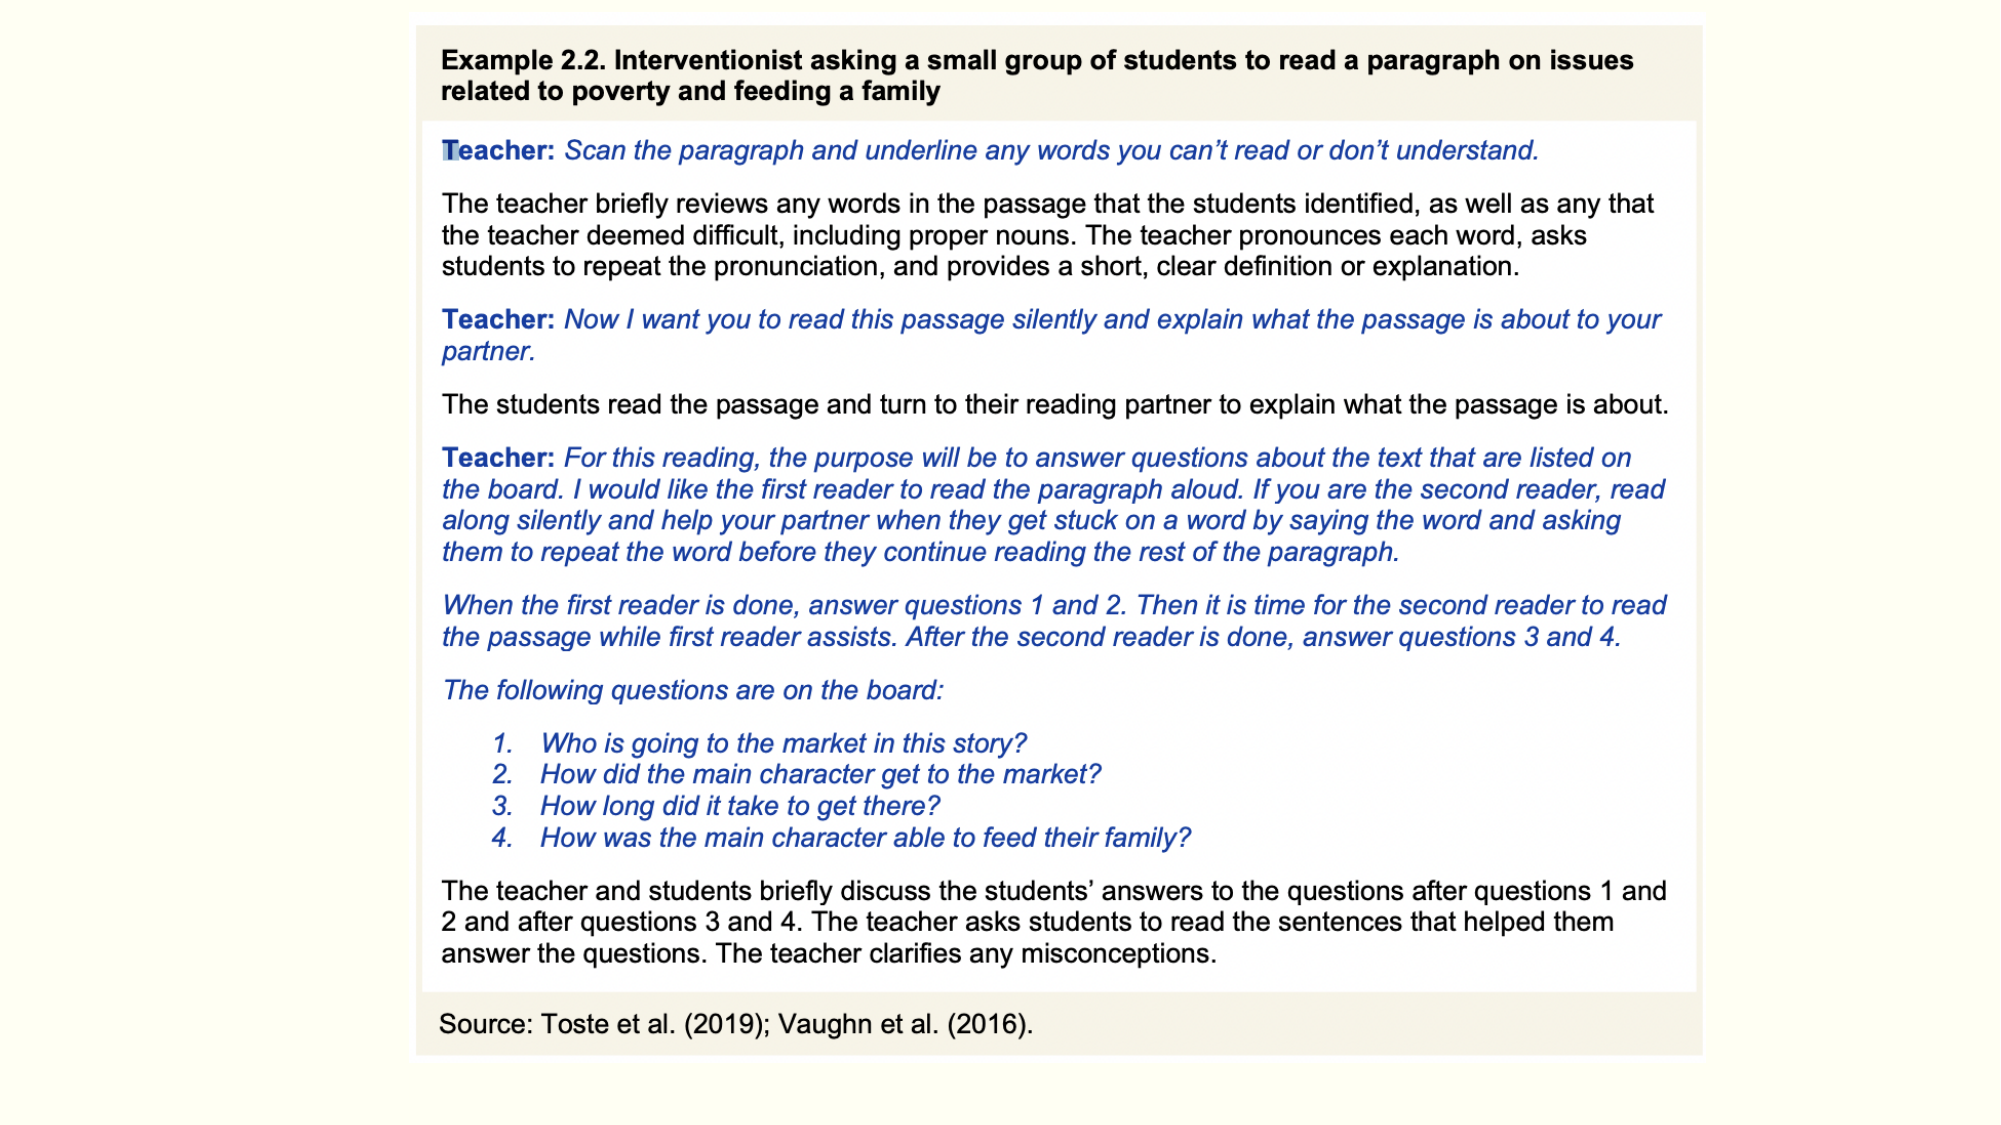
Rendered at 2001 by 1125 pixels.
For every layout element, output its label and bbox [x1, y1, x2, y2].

picture [409, 12, 1706, 1063]
